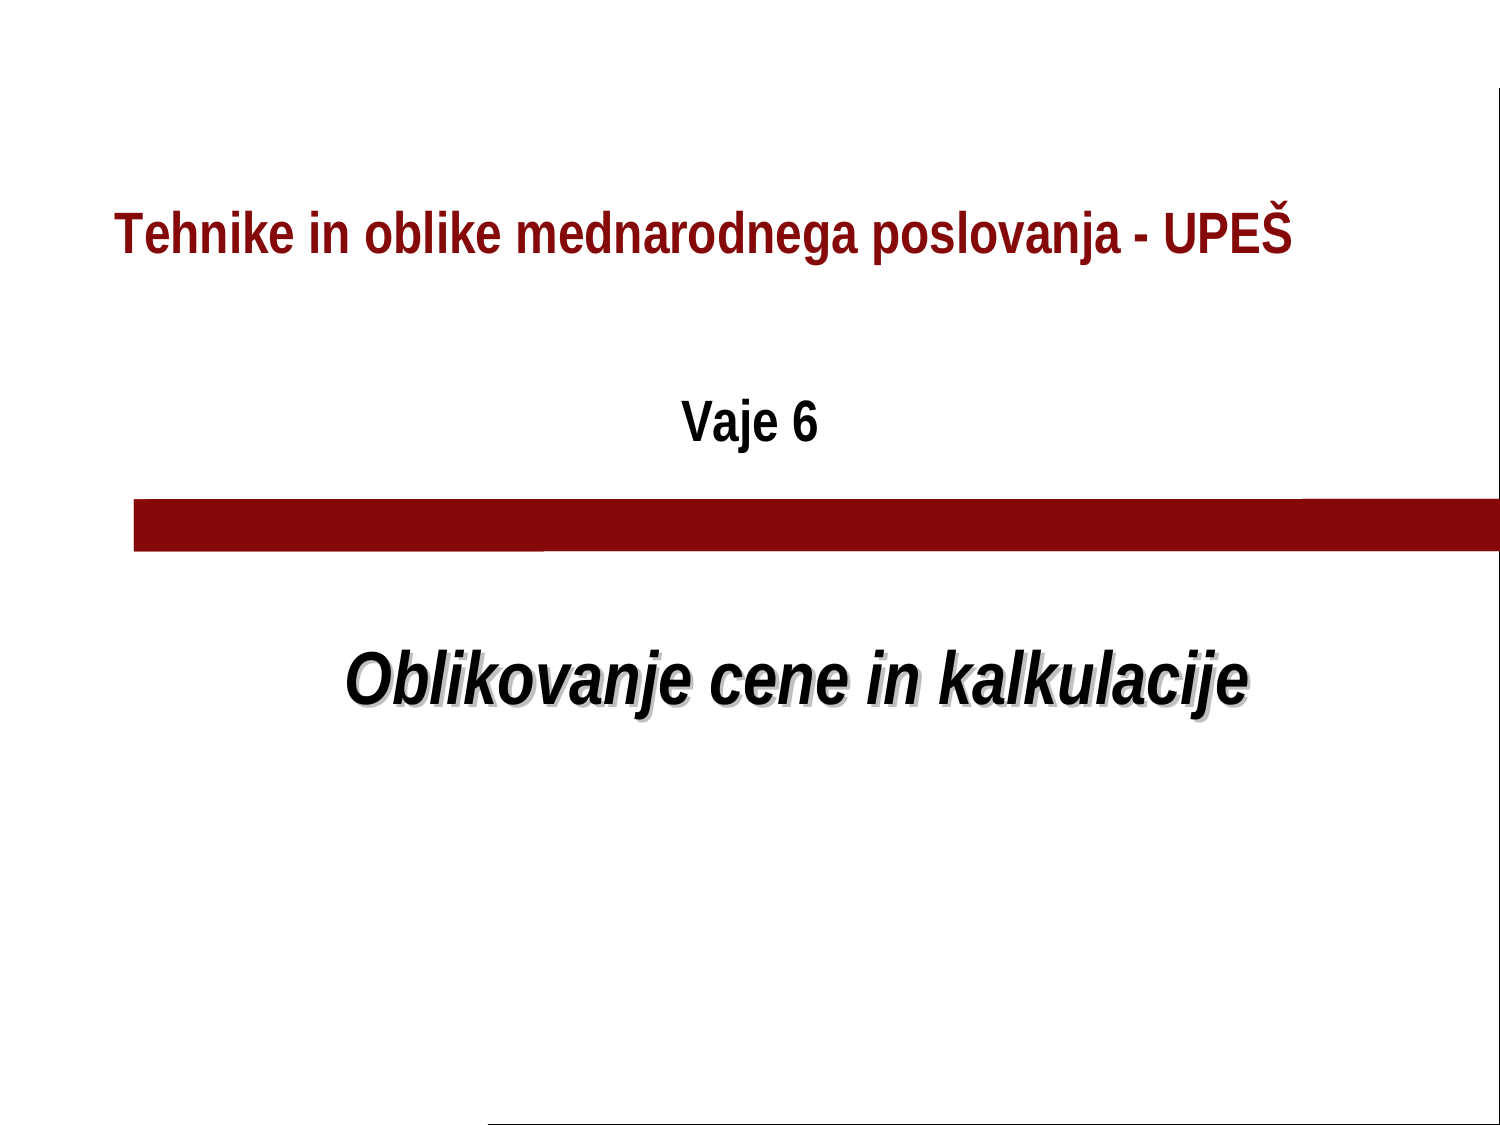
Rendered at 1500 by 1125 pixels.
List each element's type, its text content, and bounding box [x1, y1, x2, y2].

title Oblikovanje cene in kalkulacije [159, 621, 1435, 810]
